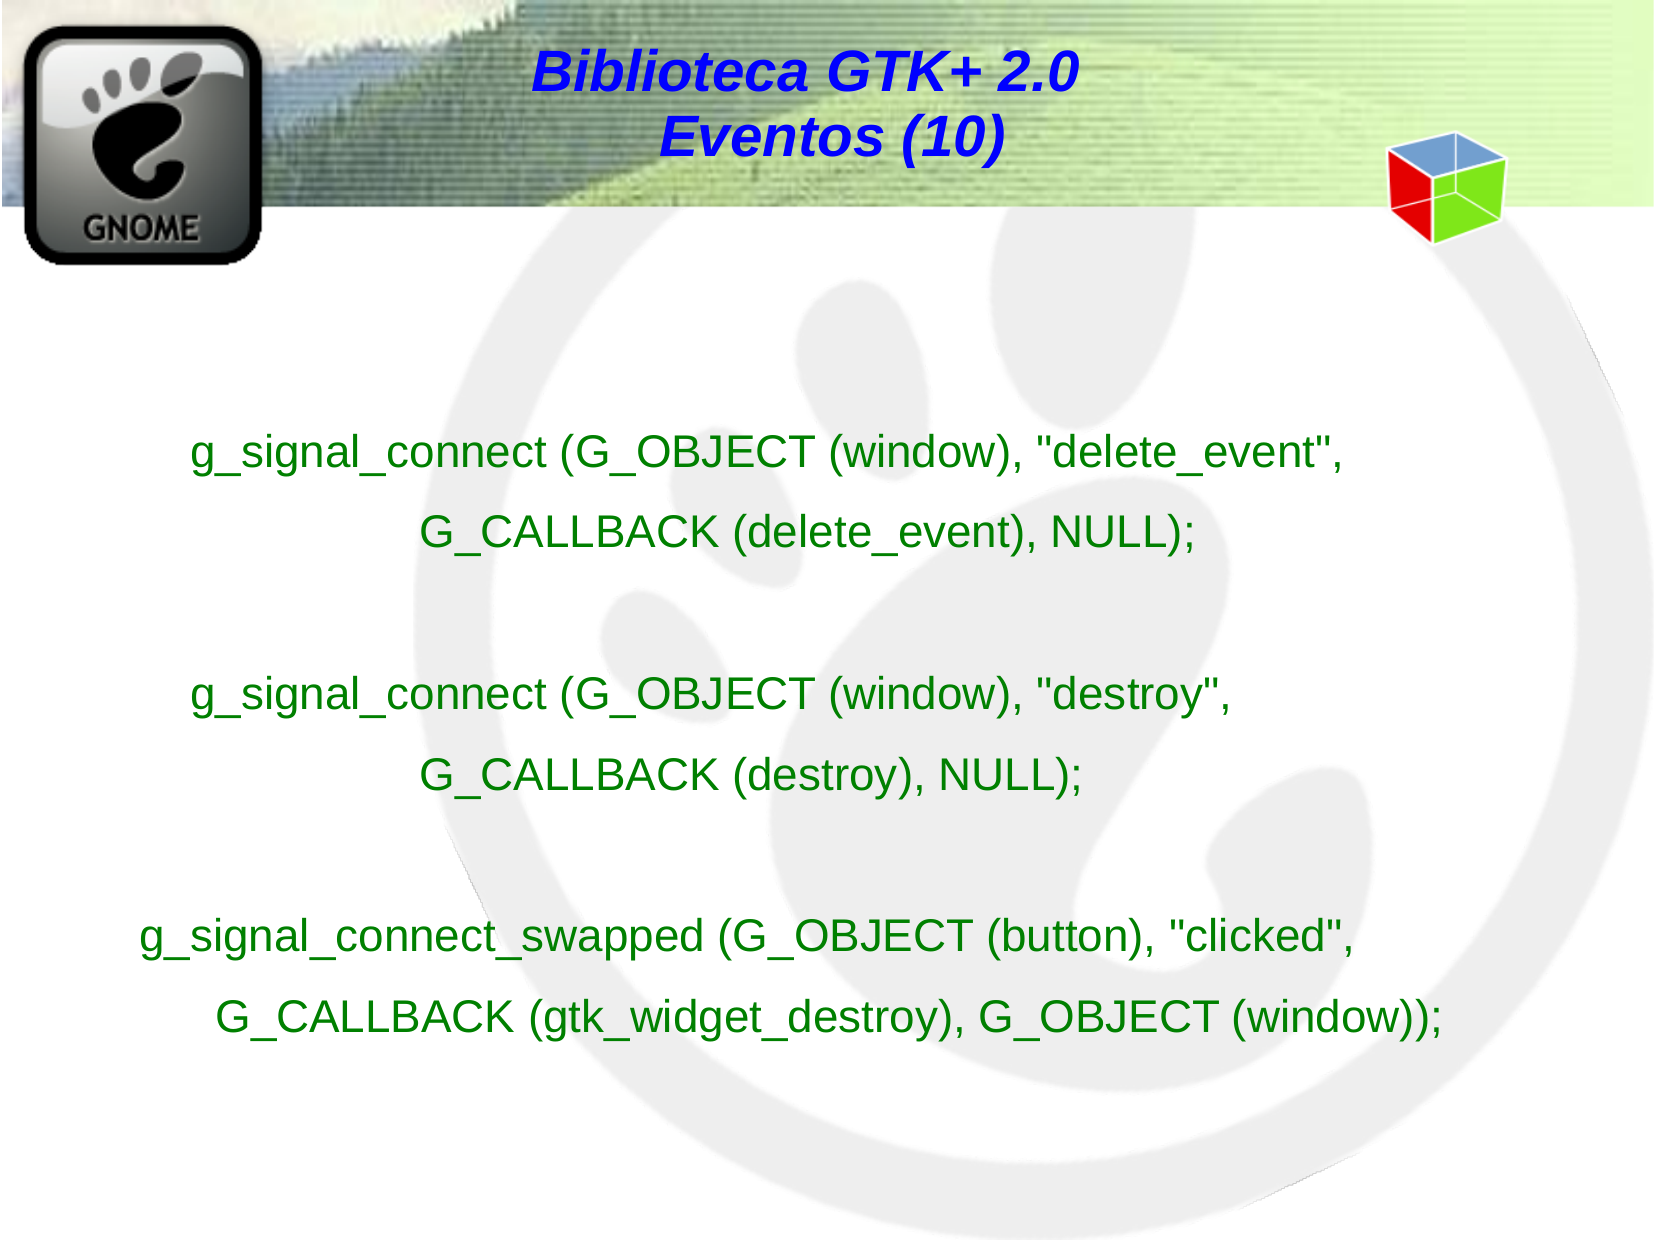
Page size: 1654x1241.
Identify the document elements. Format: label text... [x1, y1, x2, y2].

list g_signal_connect (G_OBJECT (window), "delete_event", G_CALLBACK (delete_event), NULL); g_signal_connect (G_OBJECT (window), "destroy", G_CALLBACK (destroy), NULL); g_signal_connect_swapped (G_OBJECT (button), "clicked", G_CALLBACK (gtk_widget_destroy), G_OBJECT (window)); [121, 344, 1534, 1182]
title Biblioteca GTK+ 2.0 Eventos (10) [236, 0, 1359, 208]
picture [2, 0, 1654, 1240]
